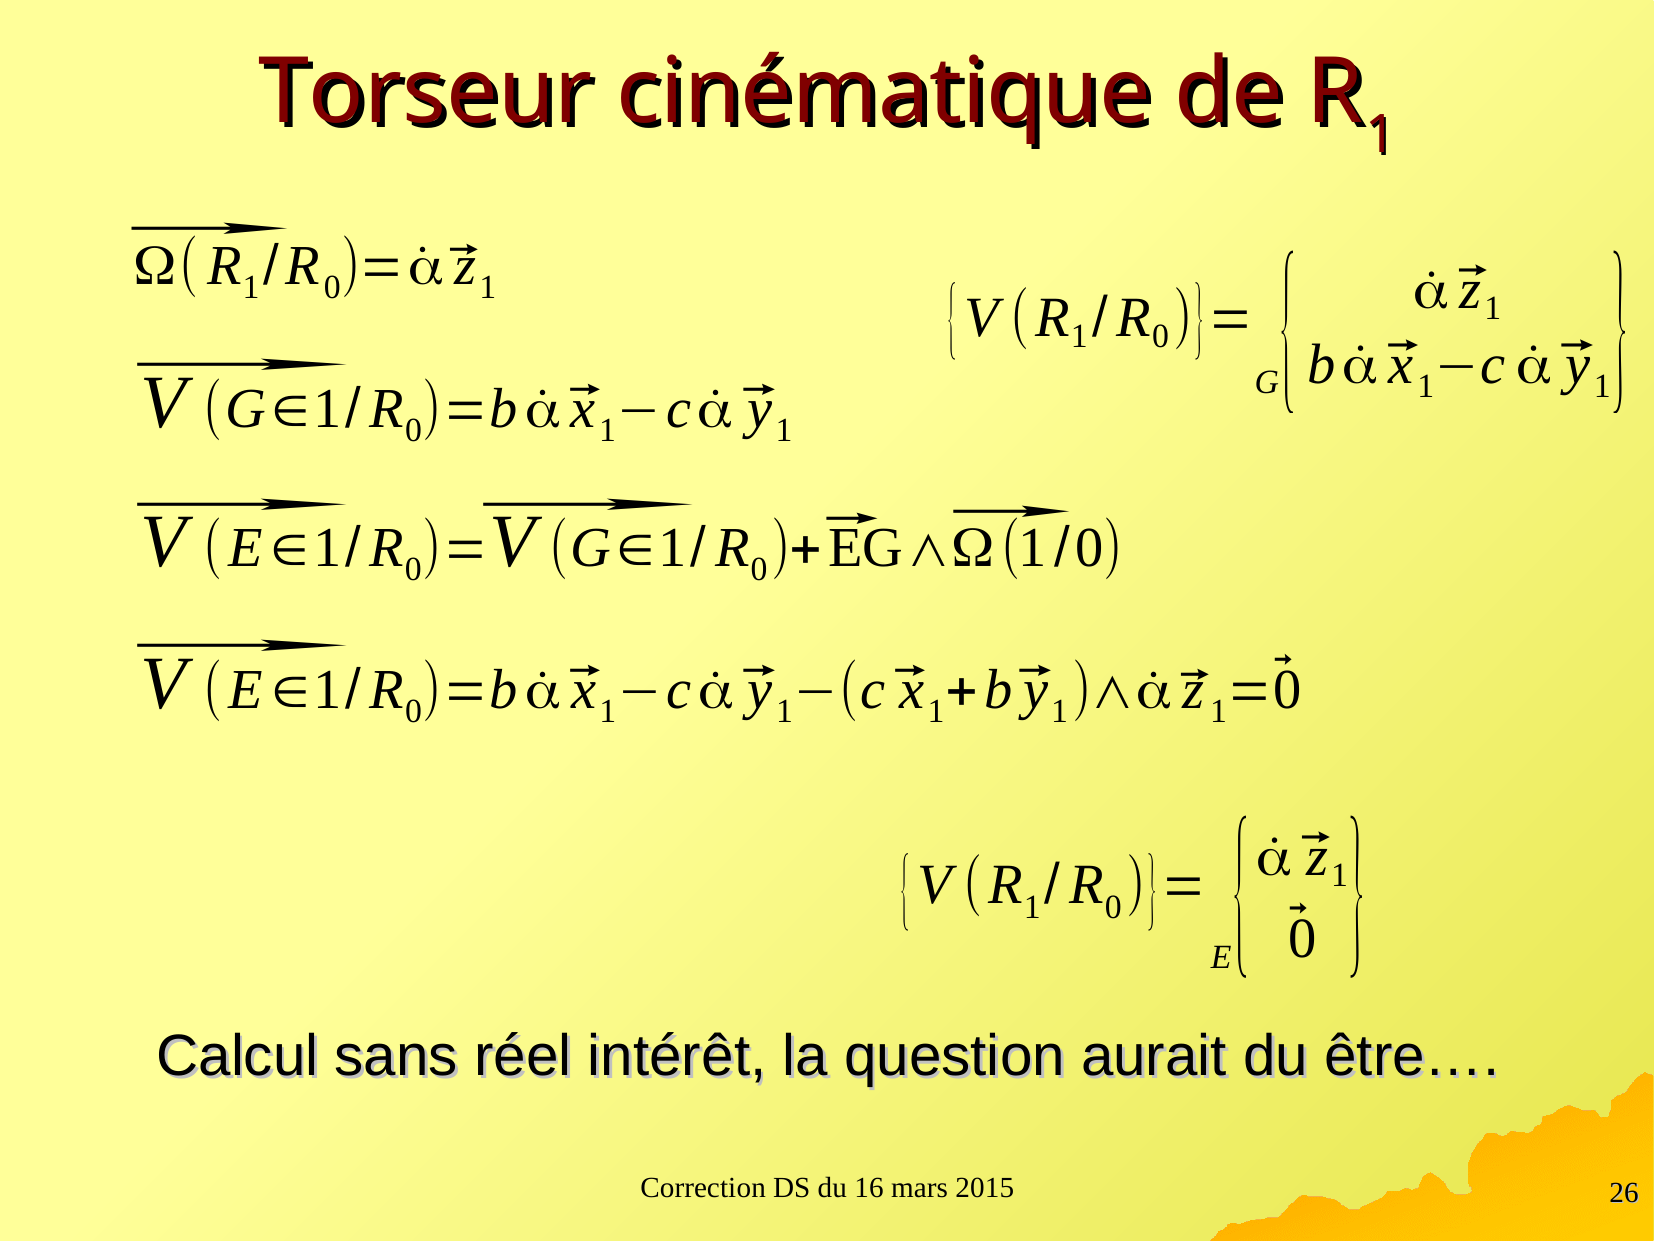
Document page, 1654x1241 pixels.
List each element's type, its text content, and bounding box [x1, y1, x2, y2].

text_box [39, 187, 1635, 932]
chart [101, 220, 510, 307]
chart [885, 814, 1394, 978]
chart [101, 356, 807, 449]
title Torseur cinématique de R1 [0, 0, 1654, 193]
chart [101, 496, 1138, 589]
chart [101, 637, 1317, 730]
chart [933, 248, 1654, 413]
text_box Calcul sans réel intérêt, la question aurait du être…. [141, 1015, 1517, 1096]
